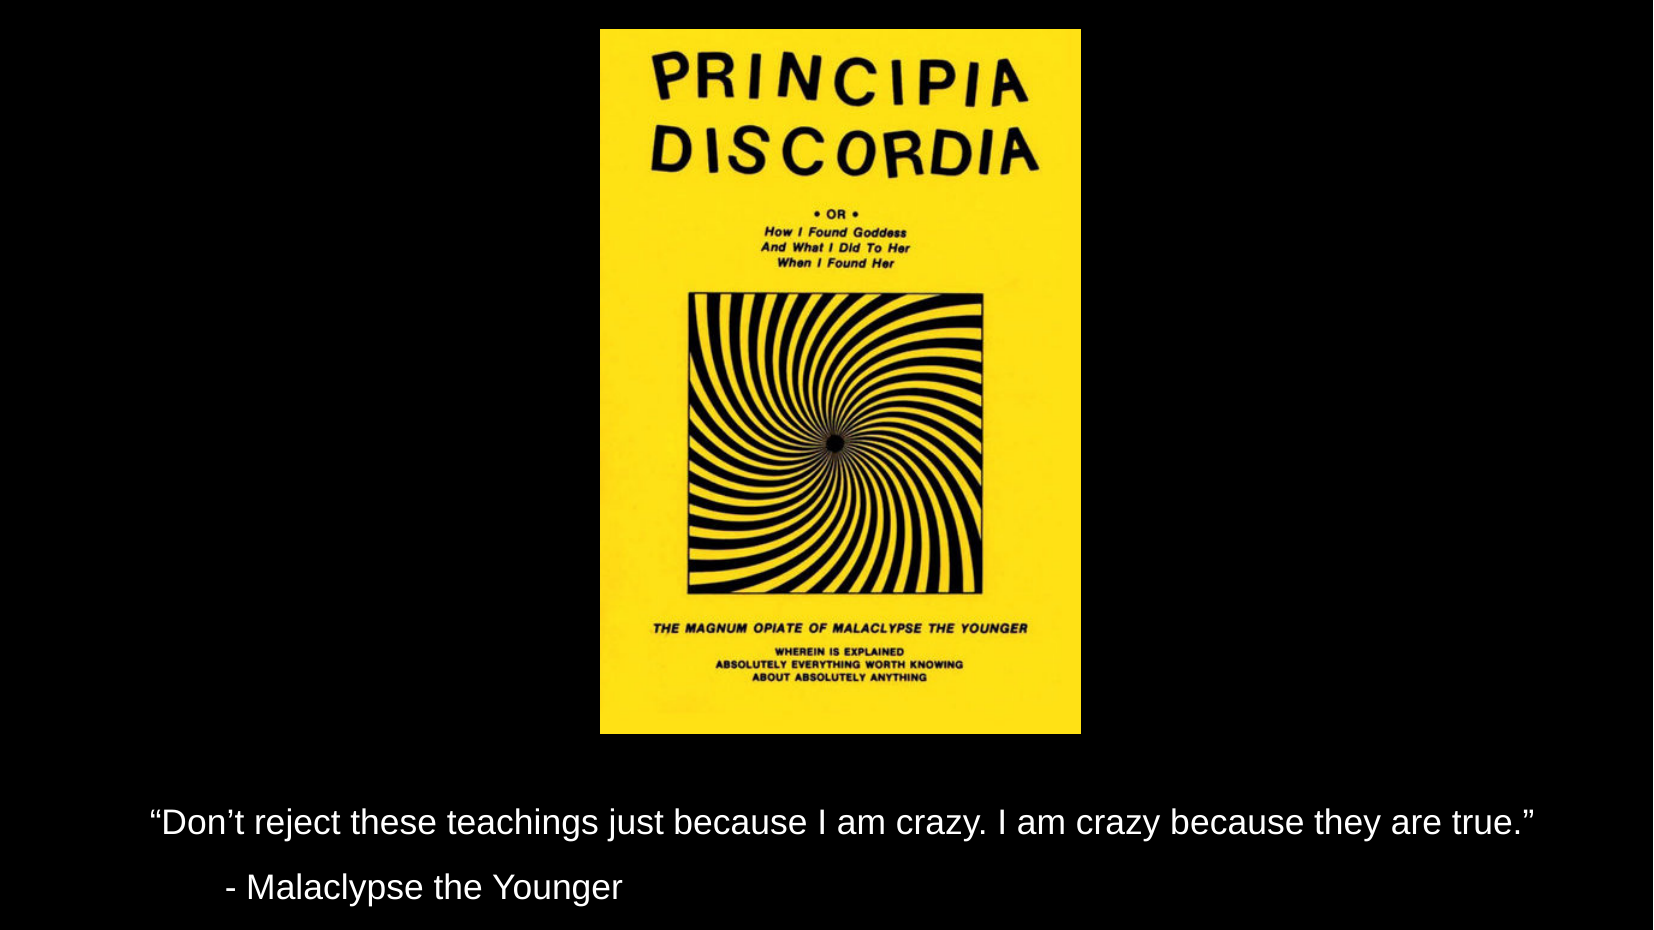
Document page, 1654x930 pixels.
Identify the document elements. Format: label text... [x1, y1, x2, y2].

text_box “Don’t reject these teachings just because I am crazy. I am crazy because they are true.” - Malaclypse the Younger [135, 795, 1653, 915]
picture [600, 29, 1081, 734]
